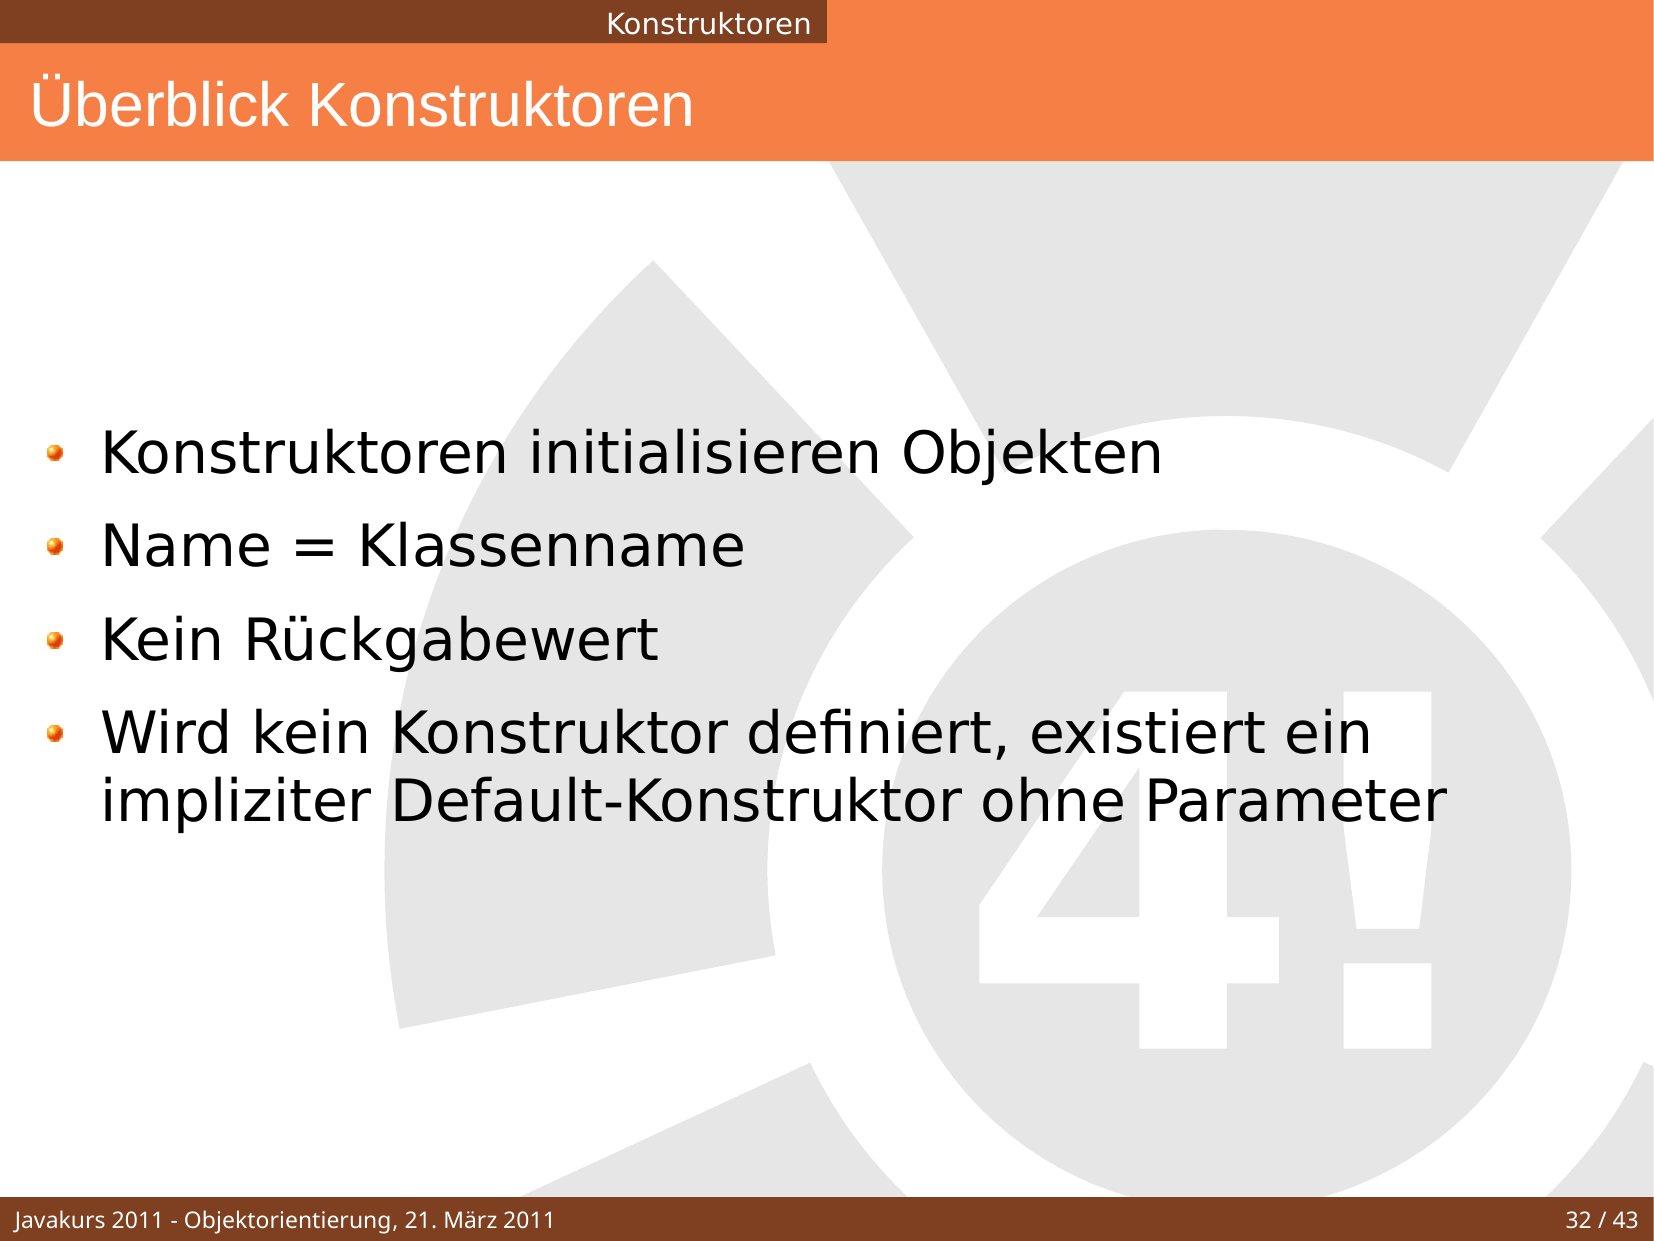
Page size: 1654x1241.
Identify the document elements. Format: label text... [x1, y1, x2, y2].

text_box Konstruktoren [29, 0, 827, 50]
title Überblick Konstruktoren [29, 67, 1595, 143]
list Konstruktoren initialisieren Objekten Name = Klassenname Kein Rückgabewert Wird kein Konstruktor definiert, existiert ein impliziter Default-Konstruktor ohne Parameter [29, 419, 1595, 919]
